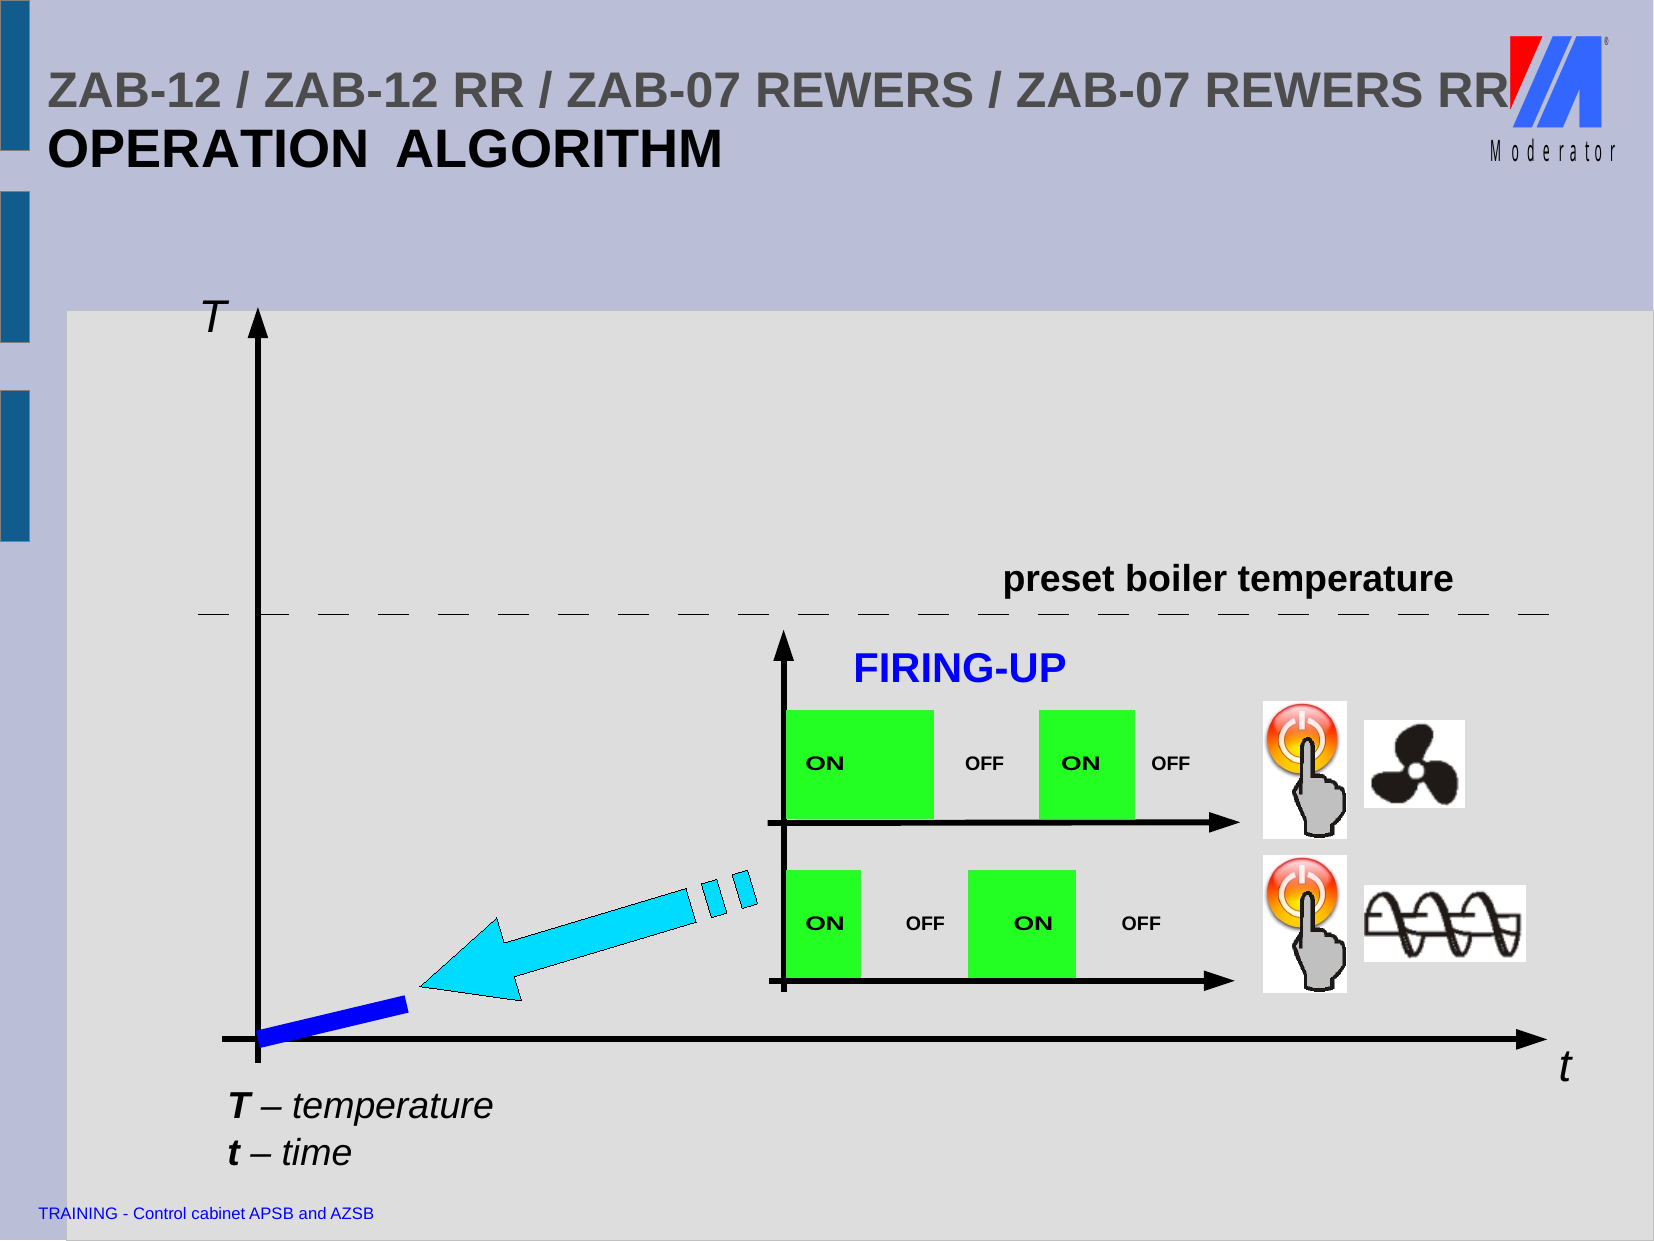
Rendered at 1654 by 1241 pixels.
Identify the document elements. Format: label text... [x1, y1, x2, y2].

text_box [786, 710, 934, 819]
text_box t [1523, 1032, 1607, 1099]
text_box FIRING-UP [838, 637, 1205, 701]
text_box [701, 879, 727, 918]
text_box [732, 870, 758, 909]
text_box [786, 870, 861, 978]
picture [1364, 720, 1465, 808]
text_box OFF [891, 905, 961, 942]
text_box ON [1046, 745, 1116, 783]
picture [1488, 33, 1630, 166]
text_box T [153, 283, 272, 350]
title ZAB-12 / ZAB-12 RR / ZAB-07 REWERS / ZAB-07 REWERS RR OPERATION ALGORITHM [47, 46, 1536, 195]
text_box ON [790, 905, 860, 942]
text_box TRAINING - Control cabinet APSB and AZSB [23, 1197, 1134, 1231]
text_box [419, 888, 697, 1001]
text_box OFF [1106, 905, 1177, 942]
picture [1263, 855, 1347, 993]
text_box ON [999, 905, 1069, 942]
text_box [968, 861, 1076, 978]
text_box OFF [950, 745, 1020, 783]
text_box t – time [212, 1124, 733, 1183]
text_box ON [790, 745, 860, 783]
text_box OFF [1136, 745, 1206, 783]
picture [1364, 885, 1526, 962]
picture [1263, 701, 1347, 839]
text_box T – temperature [212, 1077, 863, 1136]
text_box [1039, 710, 1135, 819]
text_box preset boiler temperature [874, 507, 1583, 610]
